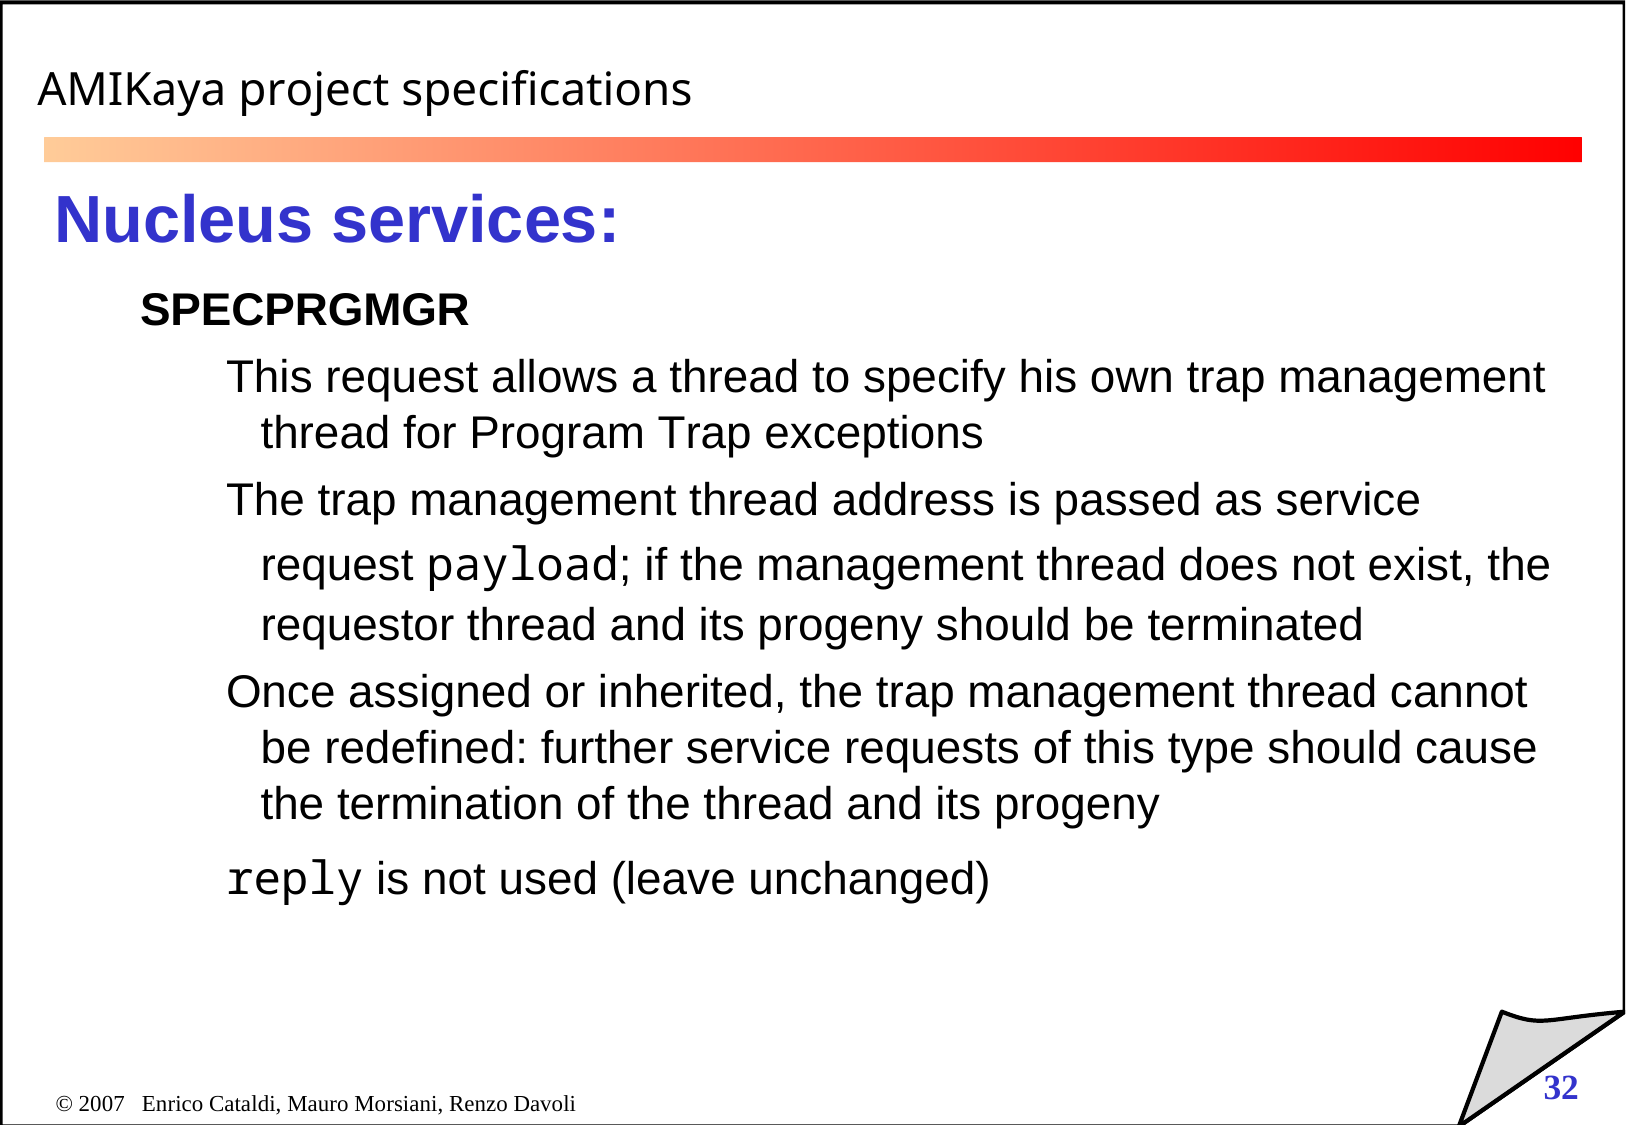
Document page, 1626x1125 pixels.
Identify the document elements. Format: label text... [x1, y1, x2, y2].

title AMIKaya project specifications [37, 44, 1587, 131]
list Nucleus services: SPECPRGMGR This request allows a thread to specify his own trap management thread for Program Trap exceptions The trap management thread address is passed as service request payload; if the management thread does not exist, the requestor thread and its progeny should be terminated Once assigned or inherited, the trap management thread cannot be redefined: further service requests of this type should cause the termination of the thread and its progeny reply is not used (leave unchanged) [54, 187, 1571, 1047]
